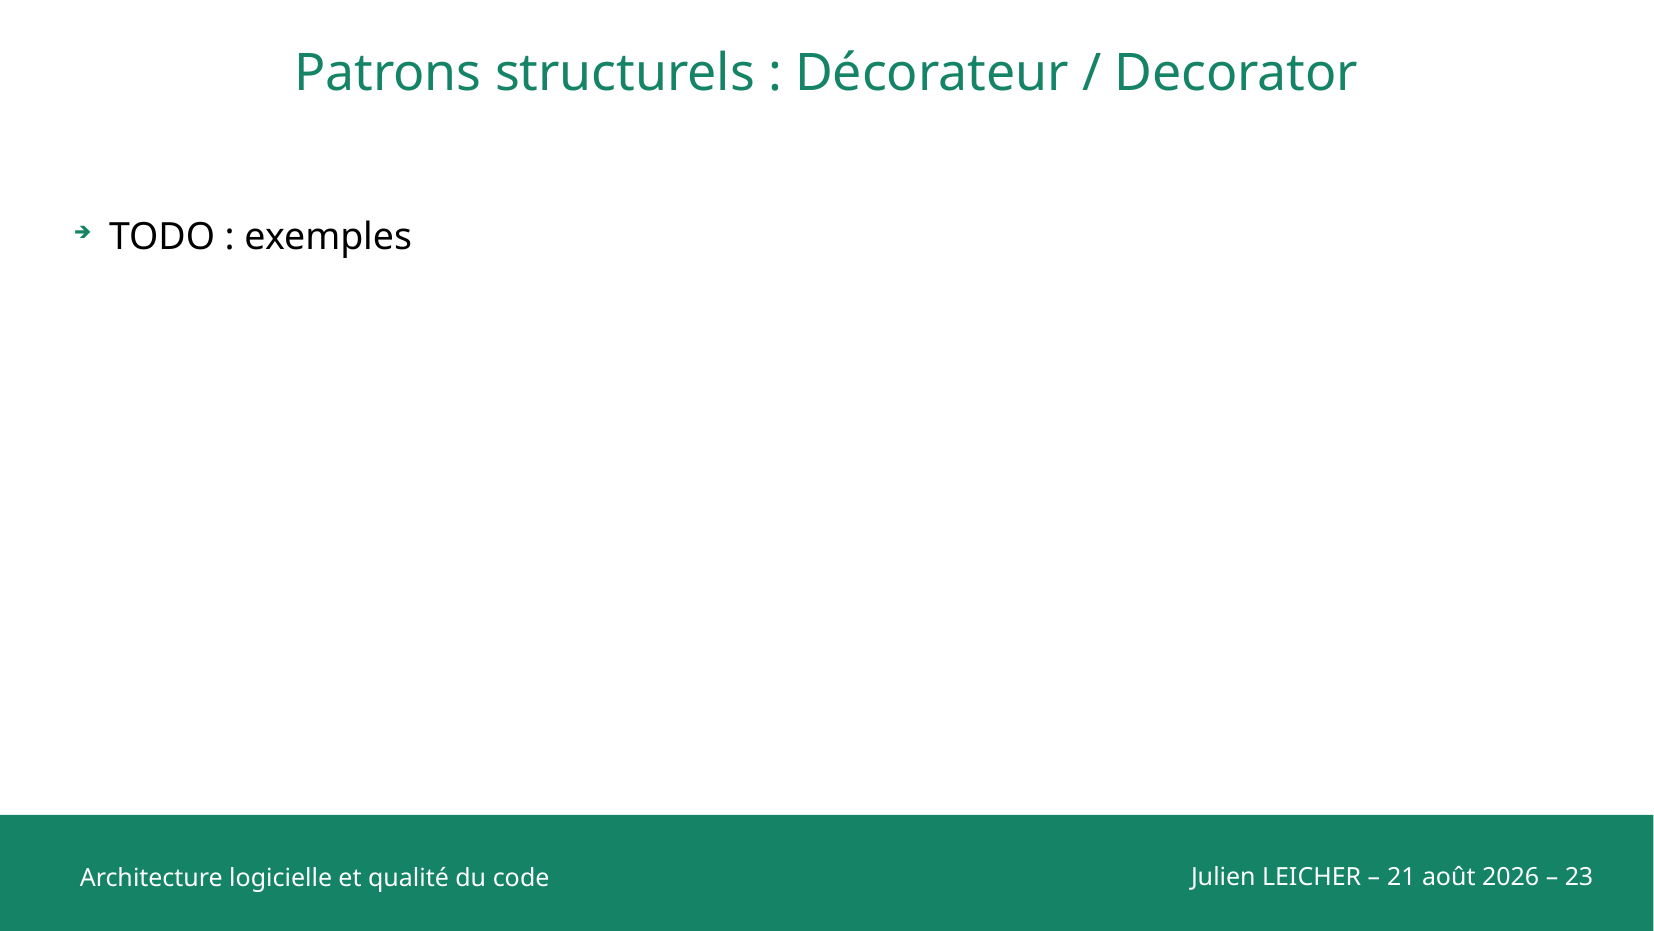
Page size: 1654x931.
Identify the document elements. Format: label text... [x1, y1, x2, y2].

text_box Julien LEICHER – 4 mars 2022 – <numéro> [0, 814, 1654, 931]
text_box Patrons structurels : Décorateur / Decorator [0, 27, 1654, 113]
text_box Architecture logicielle et qualité du code [64, 852, 798, 898]
text_box TODO : exemples [59, 194, 1595, 678]
